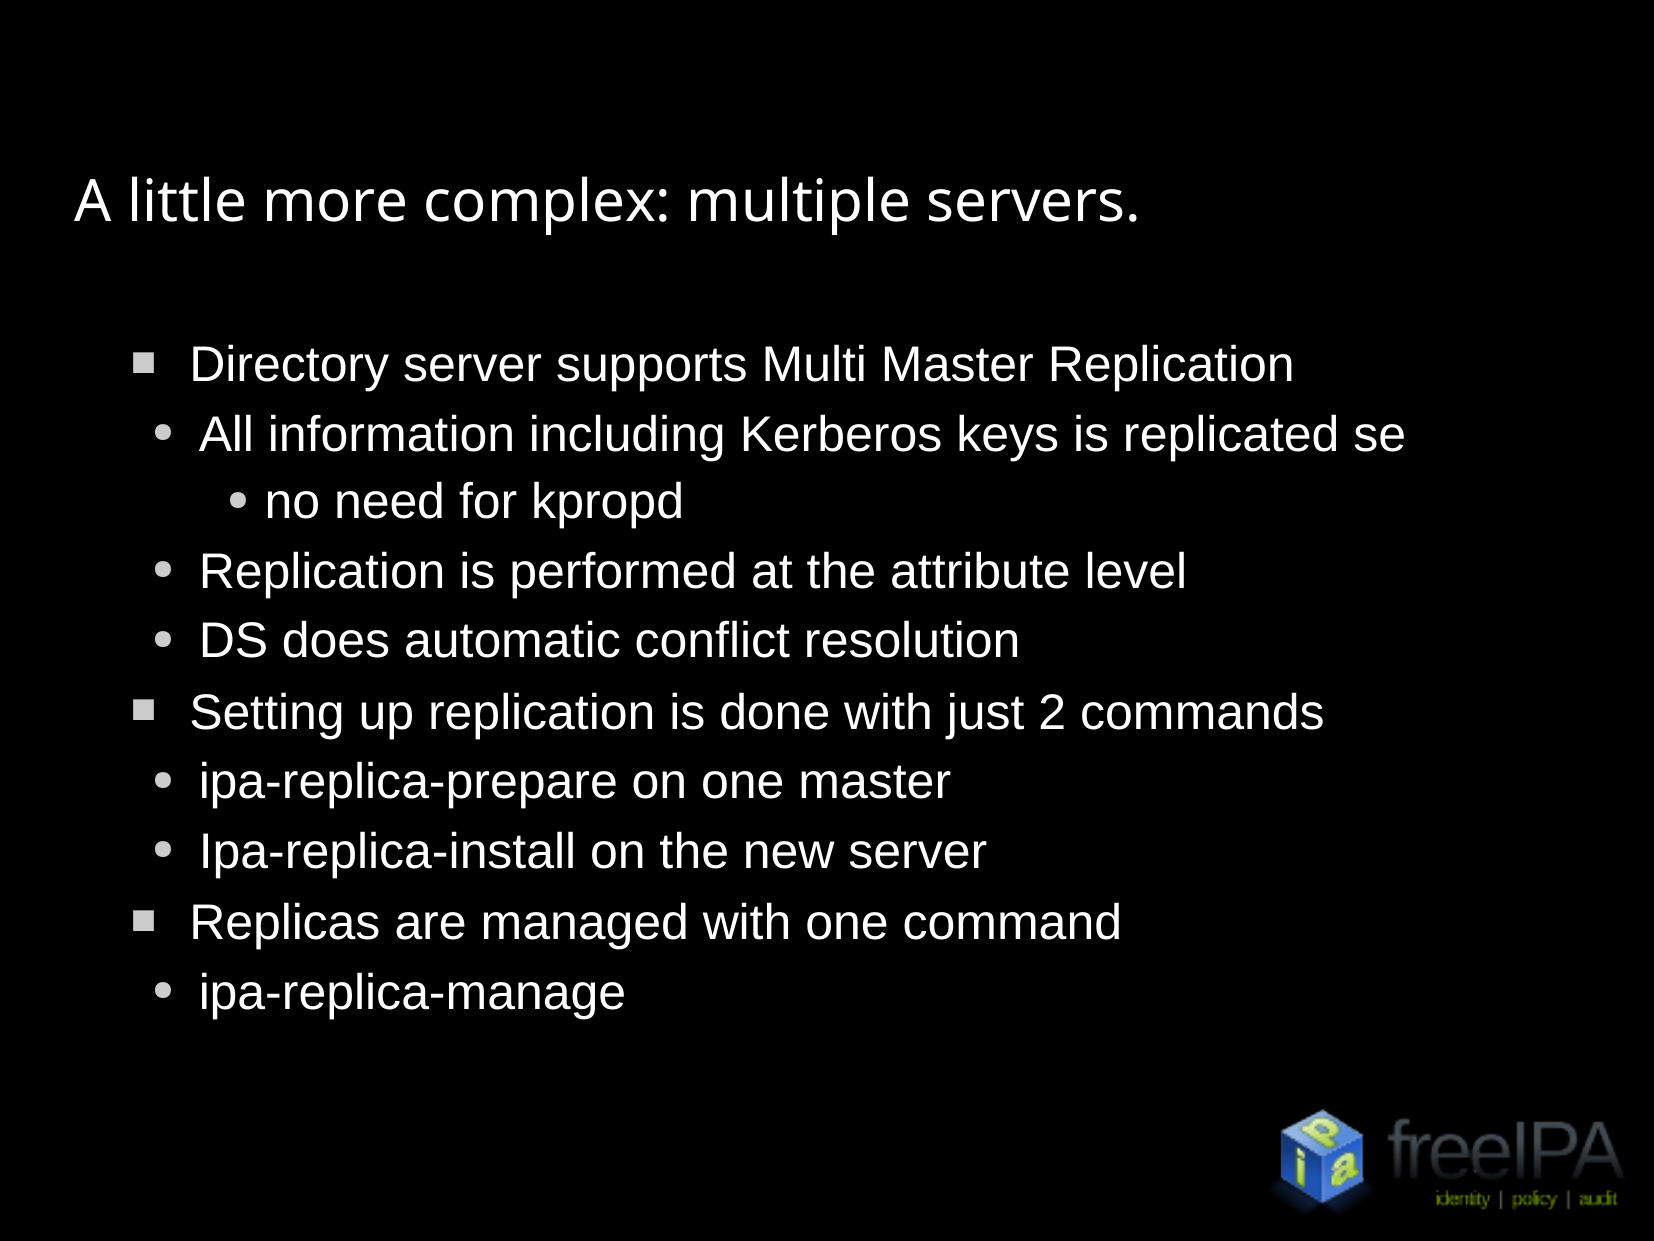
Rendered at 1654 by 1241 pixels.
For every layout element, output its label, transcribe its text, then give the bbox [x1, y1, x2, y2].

picture [1269, 1105, 1634, 1220]
title A little more complex: multiple servers. [74, 140, 1506, 259]
list Directory server supports Multi Master Replication All information including Kerberos keys is replicated se no need for kpropd Replication is performed at the attribute level DS does automatic conflict resolution Setting up replication is done with just 2 commands ipa-replica-prepare on one master Ipa-replica-install on the new server Replicas are managed with one command ipa-replica-manage [77, 264, 1500, 1174]
